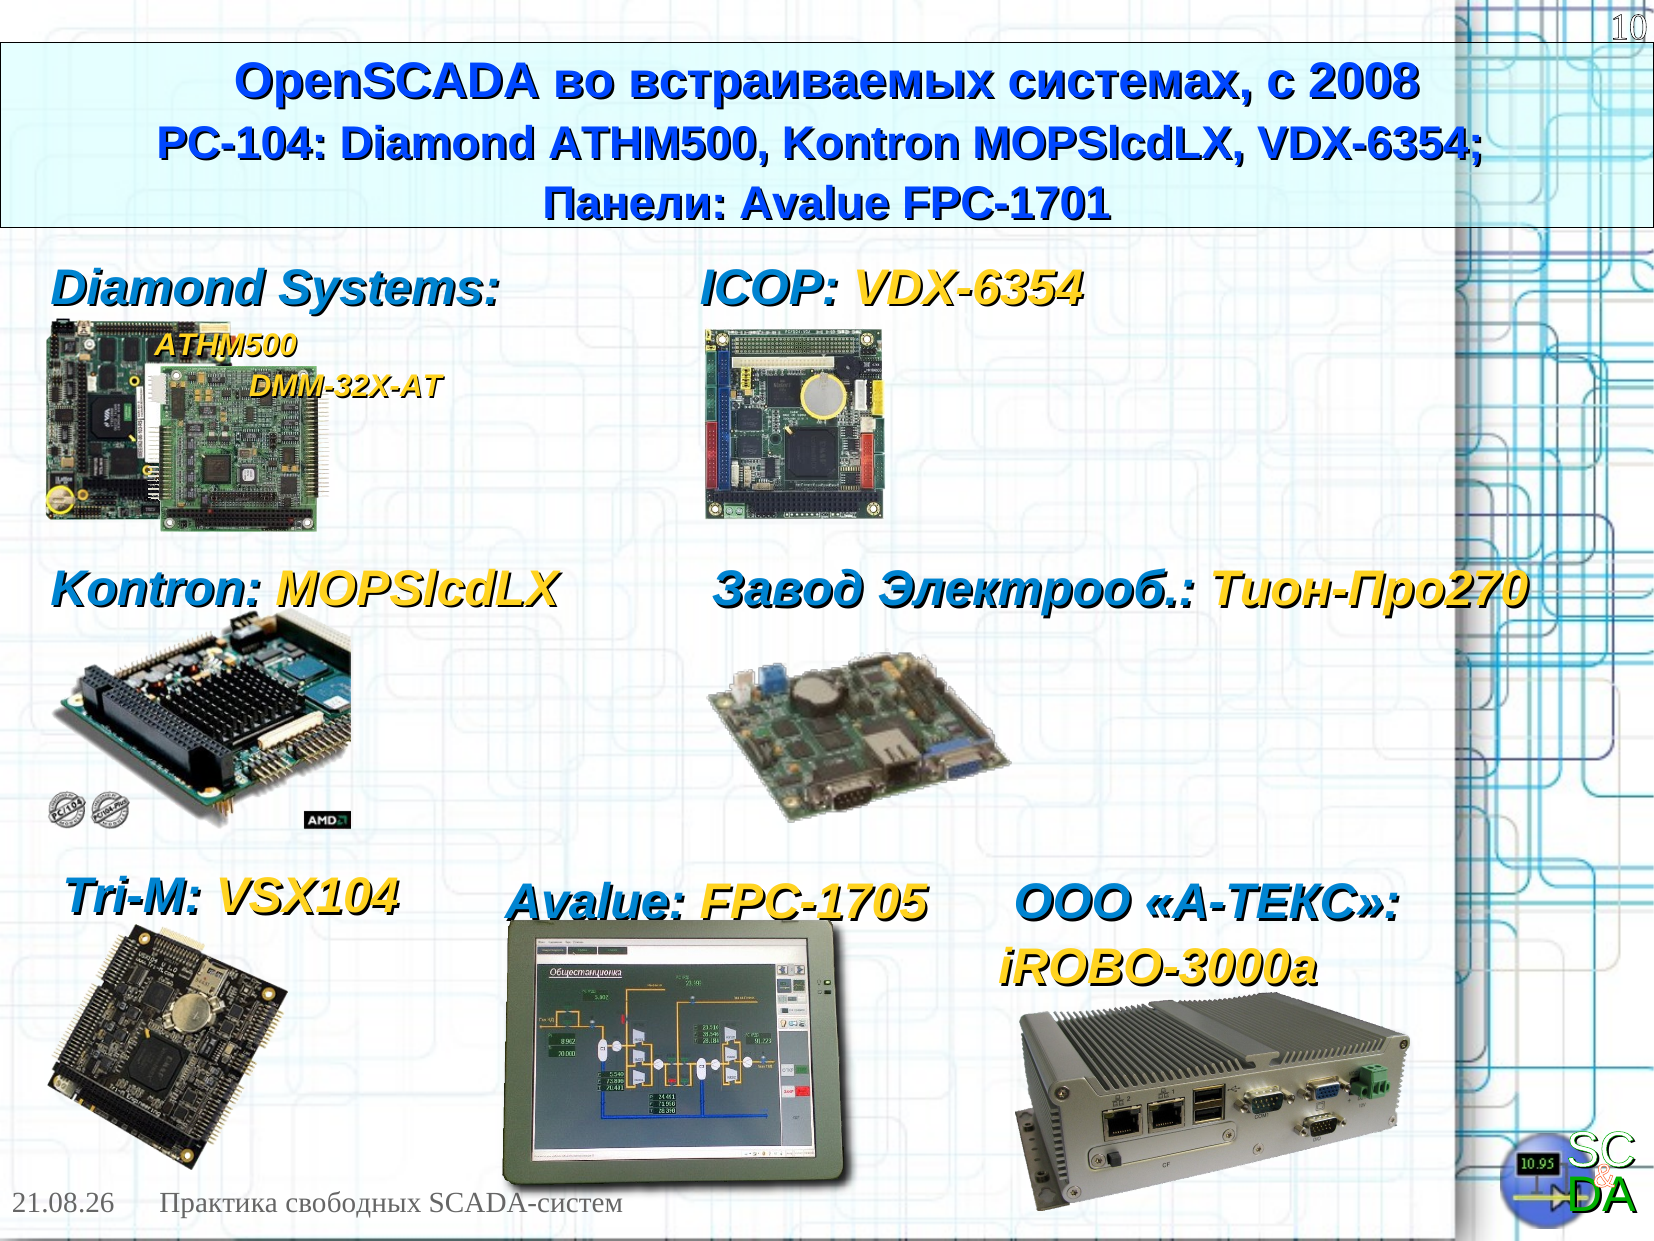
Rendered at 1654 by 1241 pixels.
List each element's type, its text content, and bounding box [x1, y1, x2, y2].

text_box Завод Электрооб.: Тион-Про270 [696, 551, 1560, 607]
text_box Tri-M: VSX104 [46, 858, 414, 914]
text_box ATHM500 [154, 321, 308, 357]
picture [0, 0, 1654, 42]
text_box Avalue: FPC-1705 [489, 864, 998, 920]
picture [0, 228, 1654, 1241]
text_box OOO «А-ТЕКС»: iROBO-3000a [998, 864, 1483, 986]
text_box Kontron: MOPSlcdLX [34, 551, 591, 607]
text_box DMM-32X-AT [248, 362, 461, 398]
text_box ICOP: VDX-6354 [684, 249, 1205, 306]
text_box Diamond Systems: [34, 249, 556, 306]
title OpenSCADA во встраиваемых системах, с 2008 PC-104: Diamond ATHM500, Kontron MOPSlcdLX, VDX-6354; Панели: Avalue FPC-1701 [0, 47, 1654, 224]
